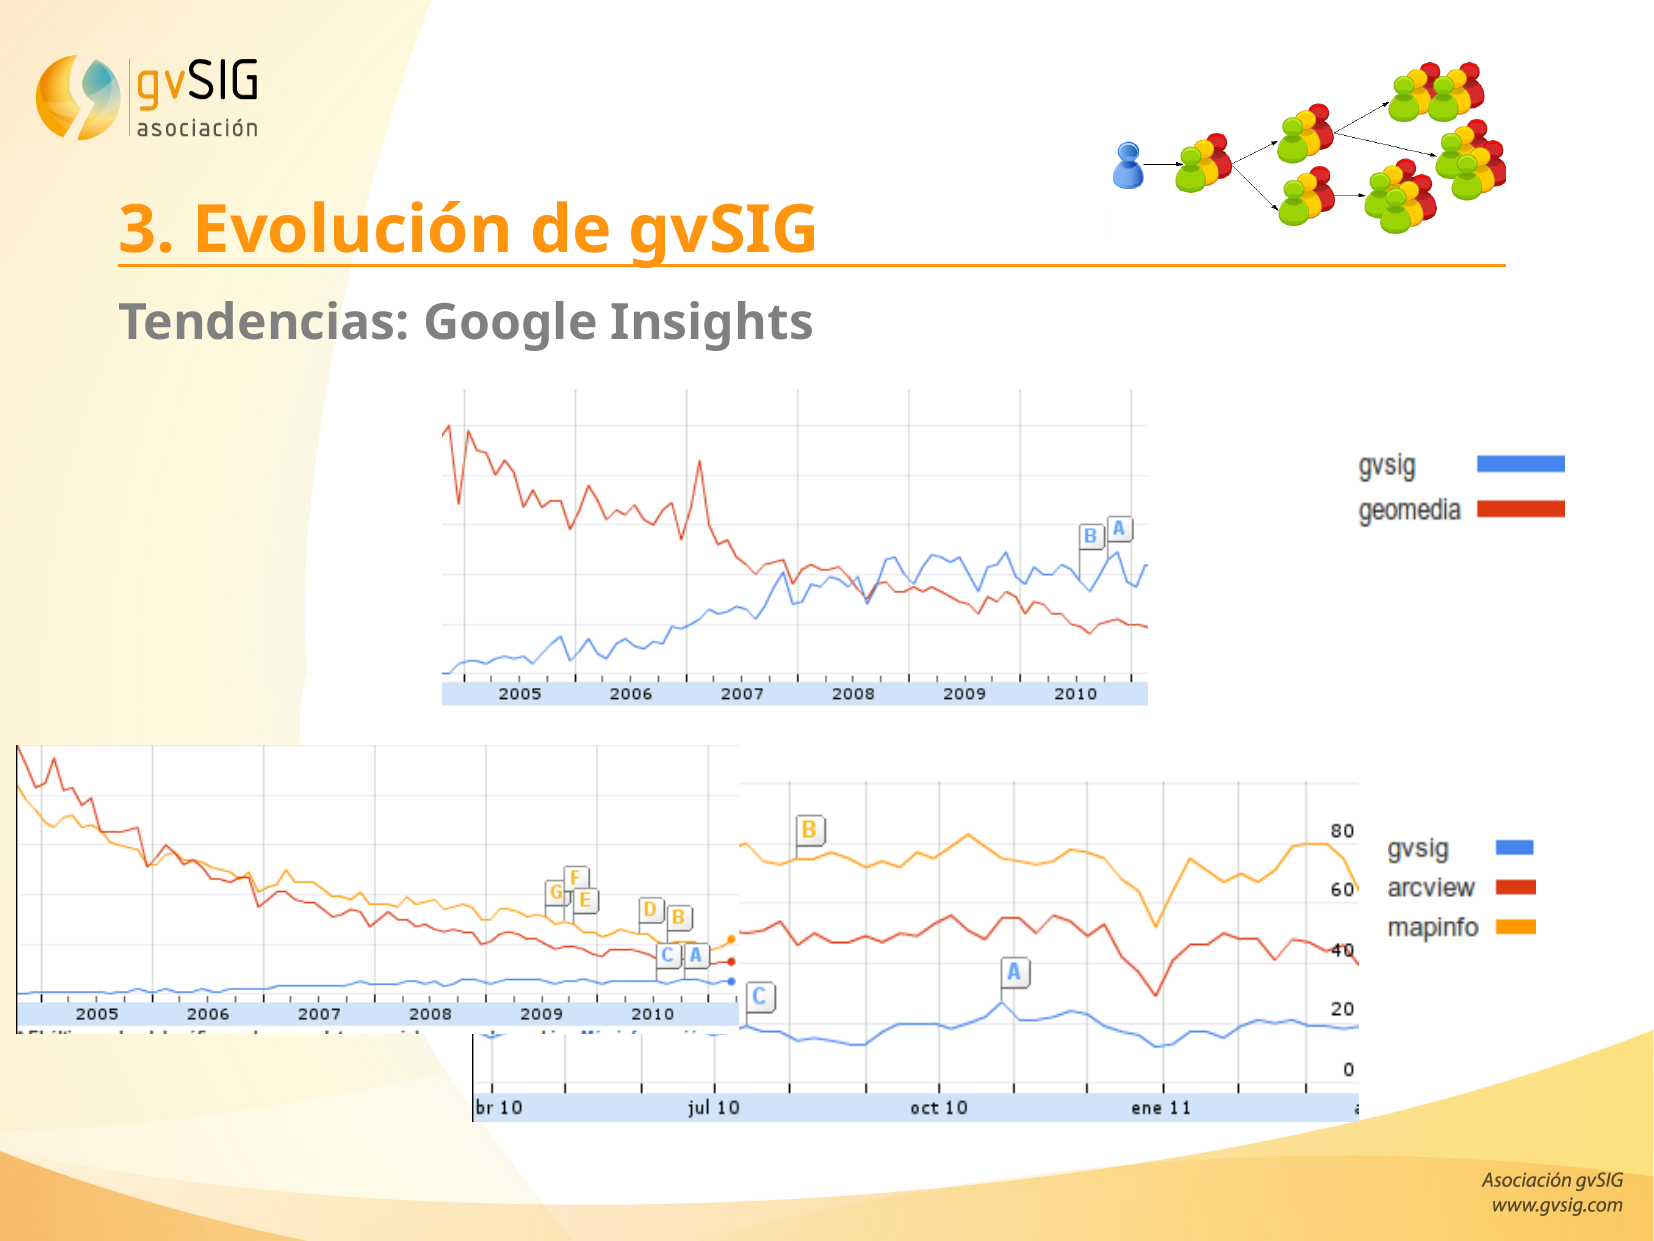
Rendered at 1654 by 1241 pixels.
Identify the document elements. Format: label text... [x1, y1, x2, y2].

title 3. Evolución de gvSIG [118, 177, 1607, 276]
picture [0, 0, 1654, 1241]
title Tendencias: Google Insights [118, 276, 1447, 365]
